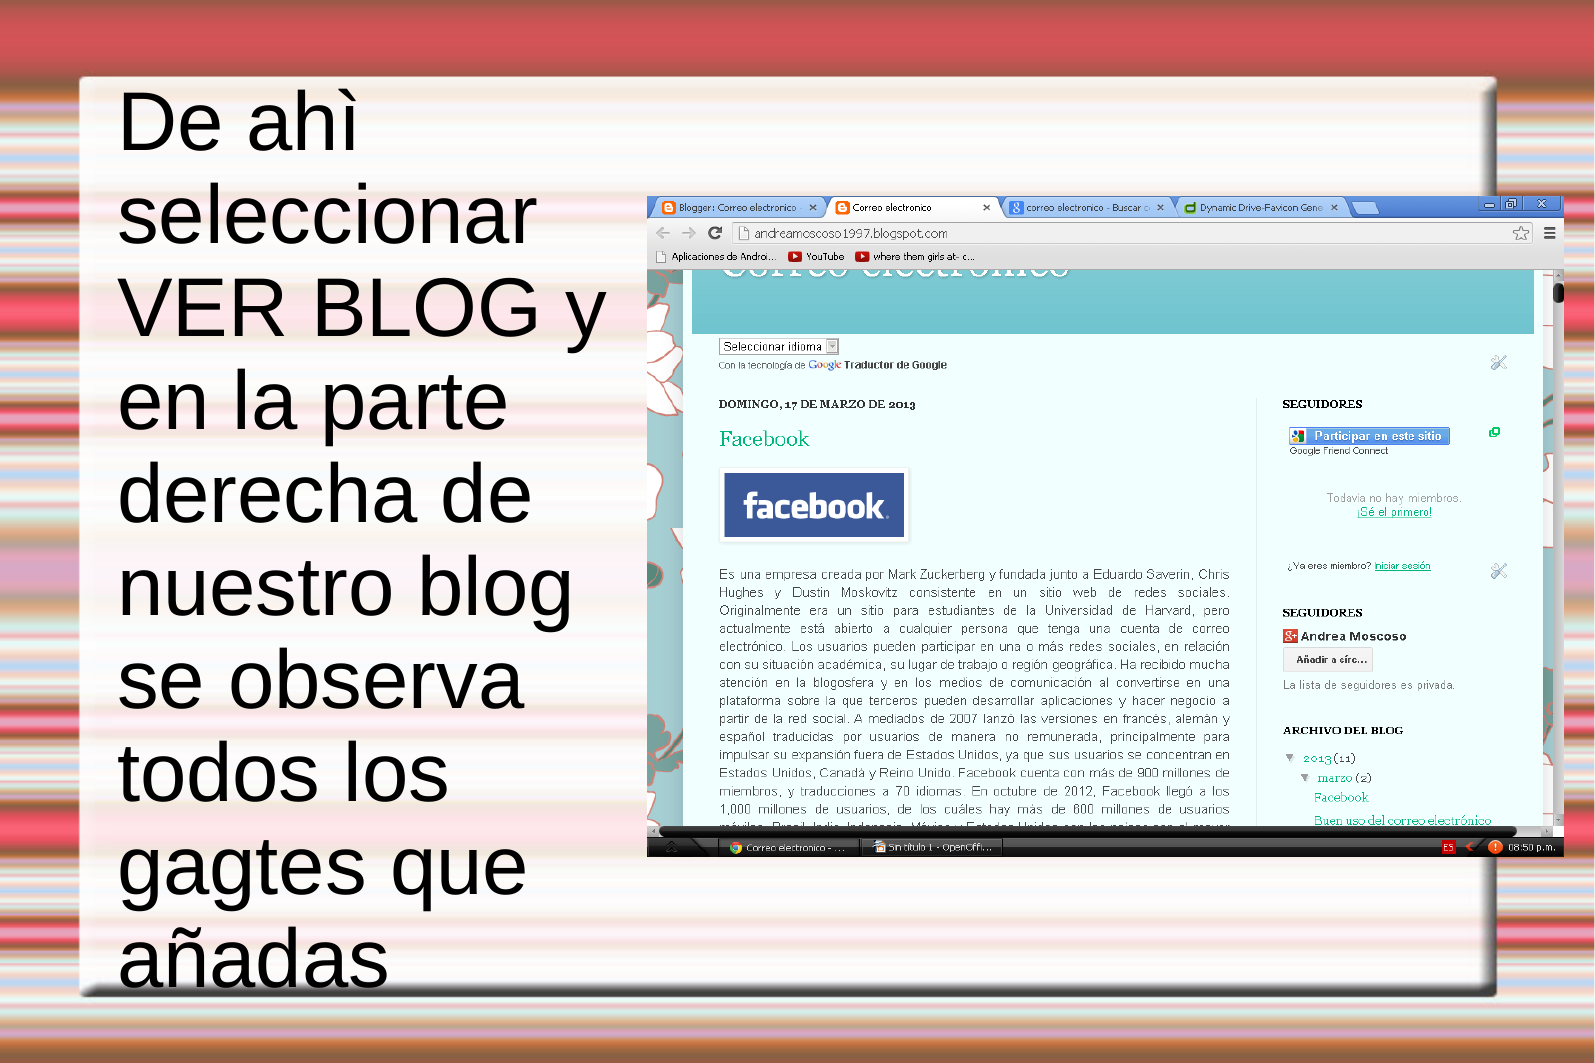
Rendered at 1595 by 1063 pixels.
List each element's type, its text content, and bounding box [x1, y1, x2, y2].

title De ahì seleccionar VER BLOG y en la parte derecha de nuestro blog se observa todos los gagtes que añadas [117, 75, 650, 1006]
picture [0, 0, 1595, 1063]
